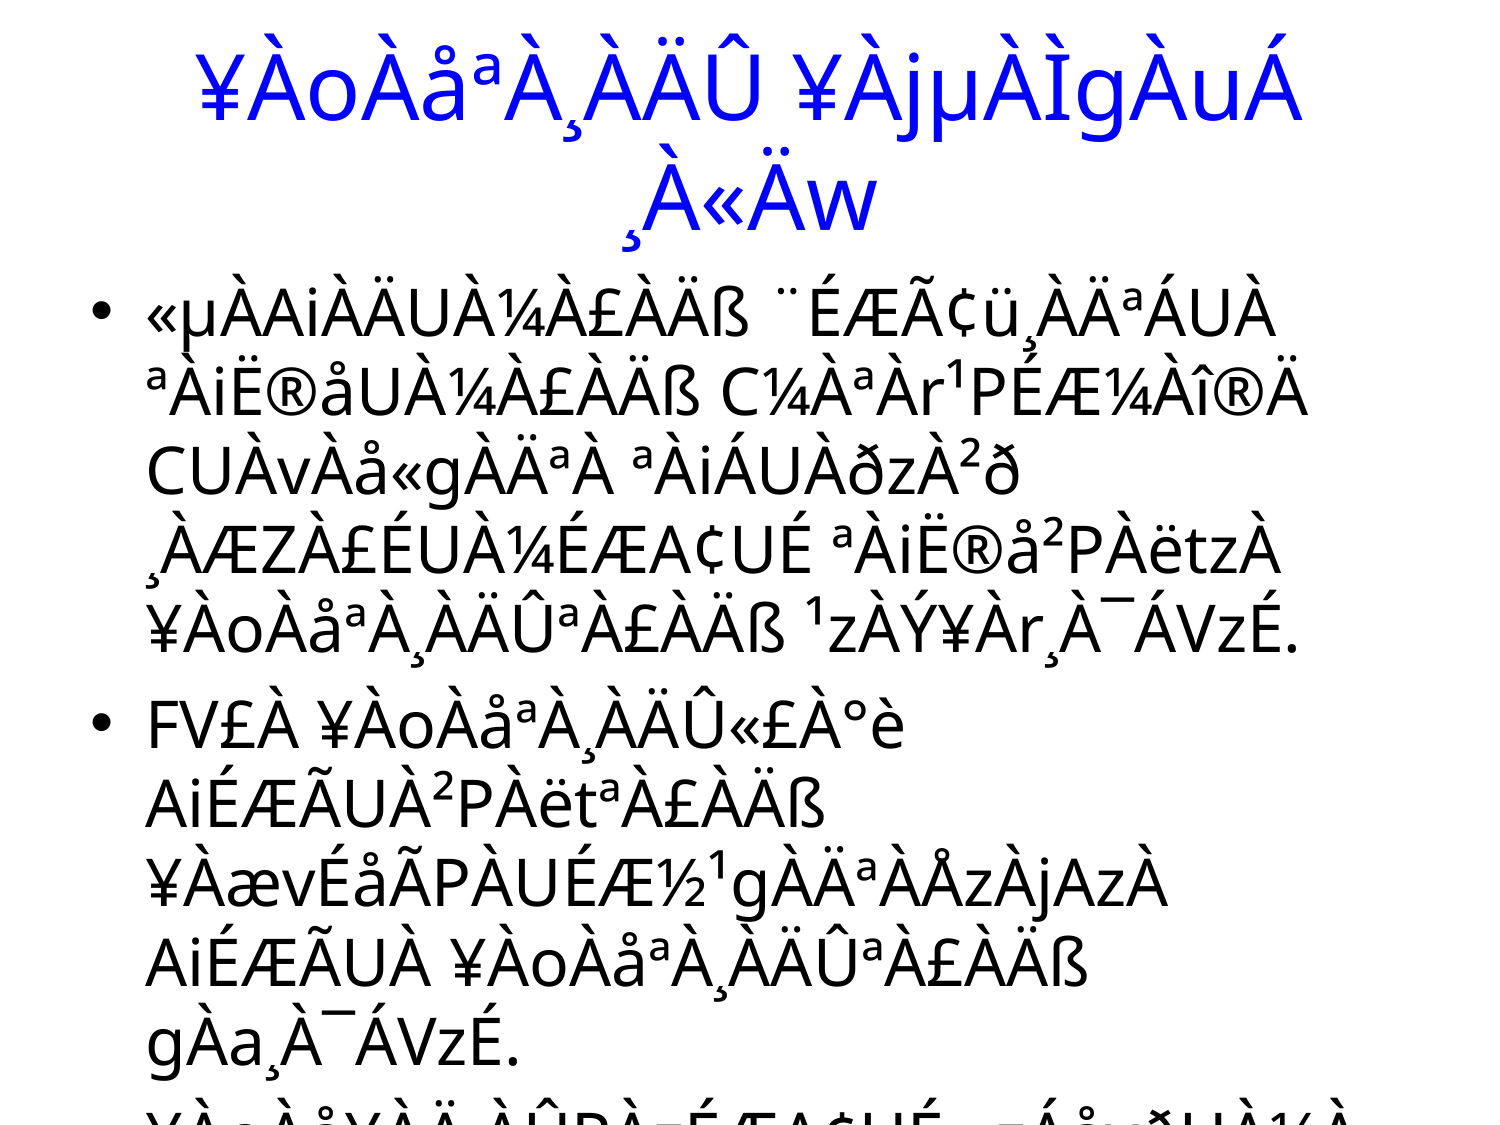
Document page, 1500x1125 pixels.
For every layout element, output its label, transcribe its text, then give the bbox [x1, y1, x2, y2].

list «µÀAiÀÄUÀ¼À£ÀÄß ¨ÉÆÃ¢ü¸ÀÄªÁUÀ ªÀiË®åUÀ¼À£ÀÄß C¼ÀªÀr¹PÉÆ¼Àî®Ä CUÀvÀå«gÀÄªÀ ªÀiÁUÀðzÀ²ð ¸ÀÆZÀ£ÉUÀ¼ÉÆA¢UÉ ªÀiË®å²PÀëtzÀ ¥ÀoÀåªÀ¸ÀÄÛªÀ£ÀÄß ¹zÀÝ¥Àr¸À¯ÁVzÉ. FV£À ¥ÀoÀåªÀ¸ÀÄÛ«£À°è AiÉÆÃUÀ²PÀëtªÀ£ÀÄß ¥ÀævÉåÃPÀUÉÆ½¹gÀÄªÀÅzÀjAzÀ AiÉÆÃUÀ ¥ÀoÀåªÀ¸ÀÄÛªÀ£ÀÄß gÀa¸À¯ÁVzÉ. ¥ÀoÀå¥ÀÄ¸ÀÛPÀzÉÆA¢UÉ «zÁåyðUÀ¼À C¨sÁå¸À ¥ÀÄ¸ÀÛPÀ (workbook) ºÁUÀÆ ²PÀëPÀjUÉ ¥ÀævÉåÃPÀ source book UÀ¼À£ÀÄß gÀa¸À¯ÁUÀÄªÀÅzÀÄ. [75, 262, 1426, 1006]
title ¥ÀoÀåªÀ¸ÀÄÛ ¥ÀjµÀÌgÀuÁ ¸À«Äw [75, 45, 1426, 233]
